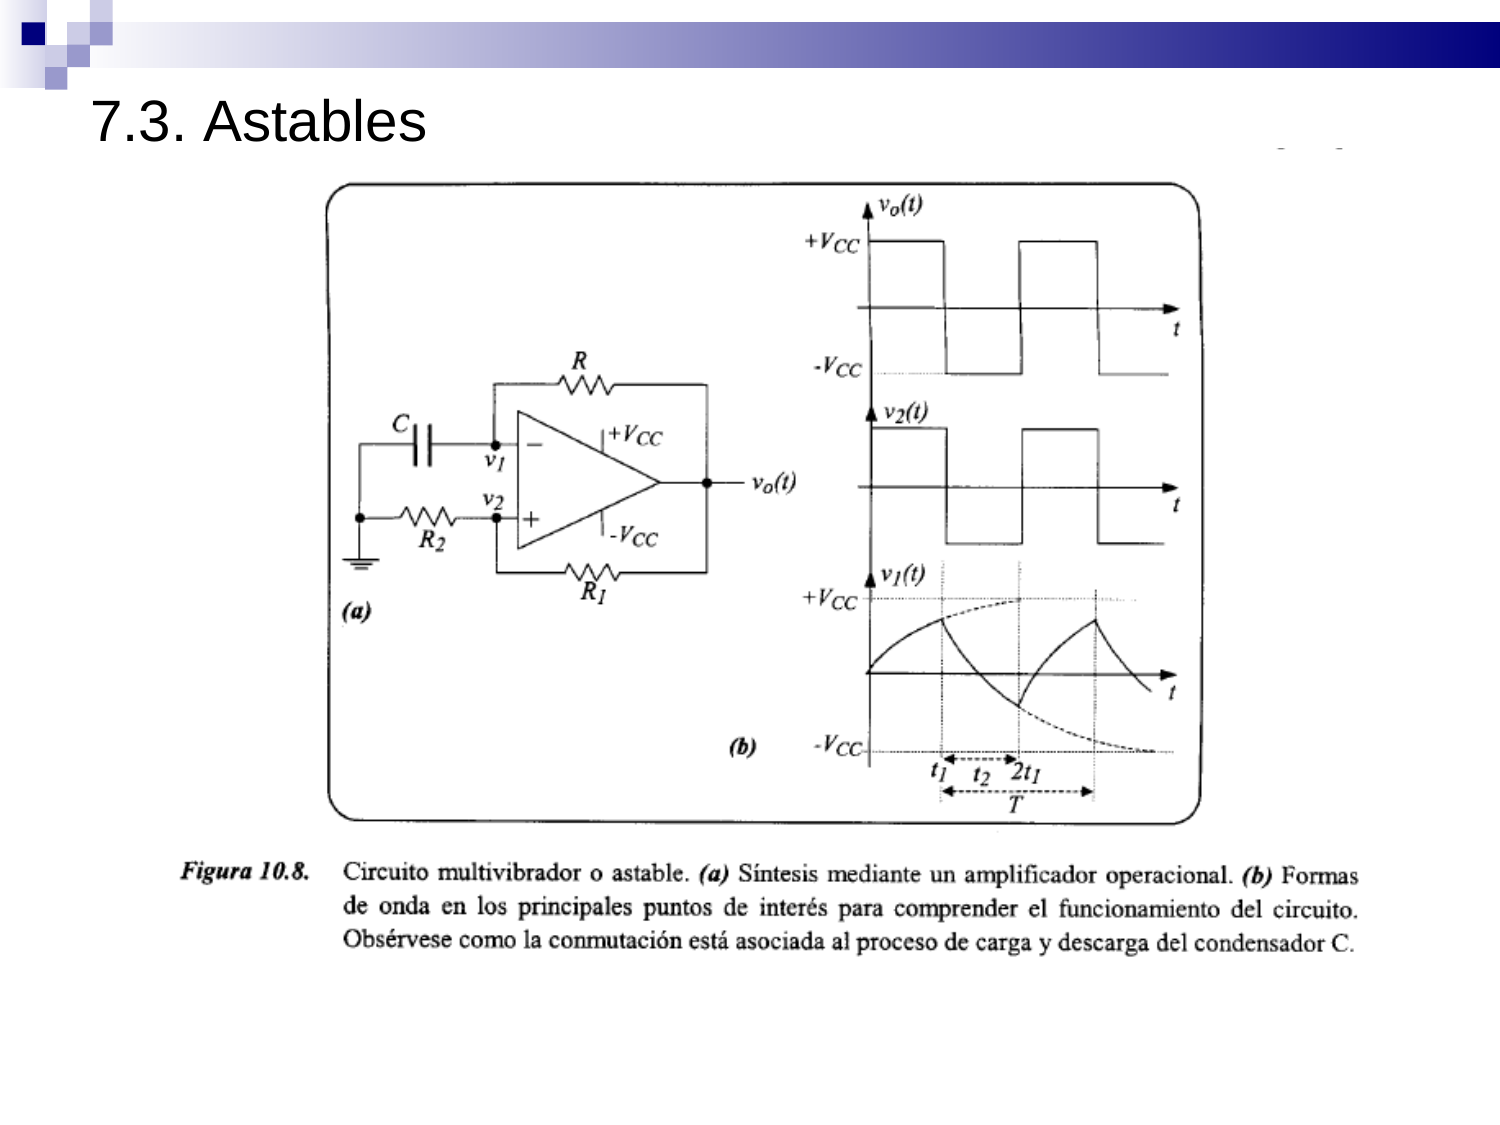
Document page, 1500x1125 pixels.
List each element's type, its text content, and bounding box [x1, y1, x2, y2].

picture [123, 148, 1388, 981]
title 7.3. Astables [75, 74, 1426, 161]
